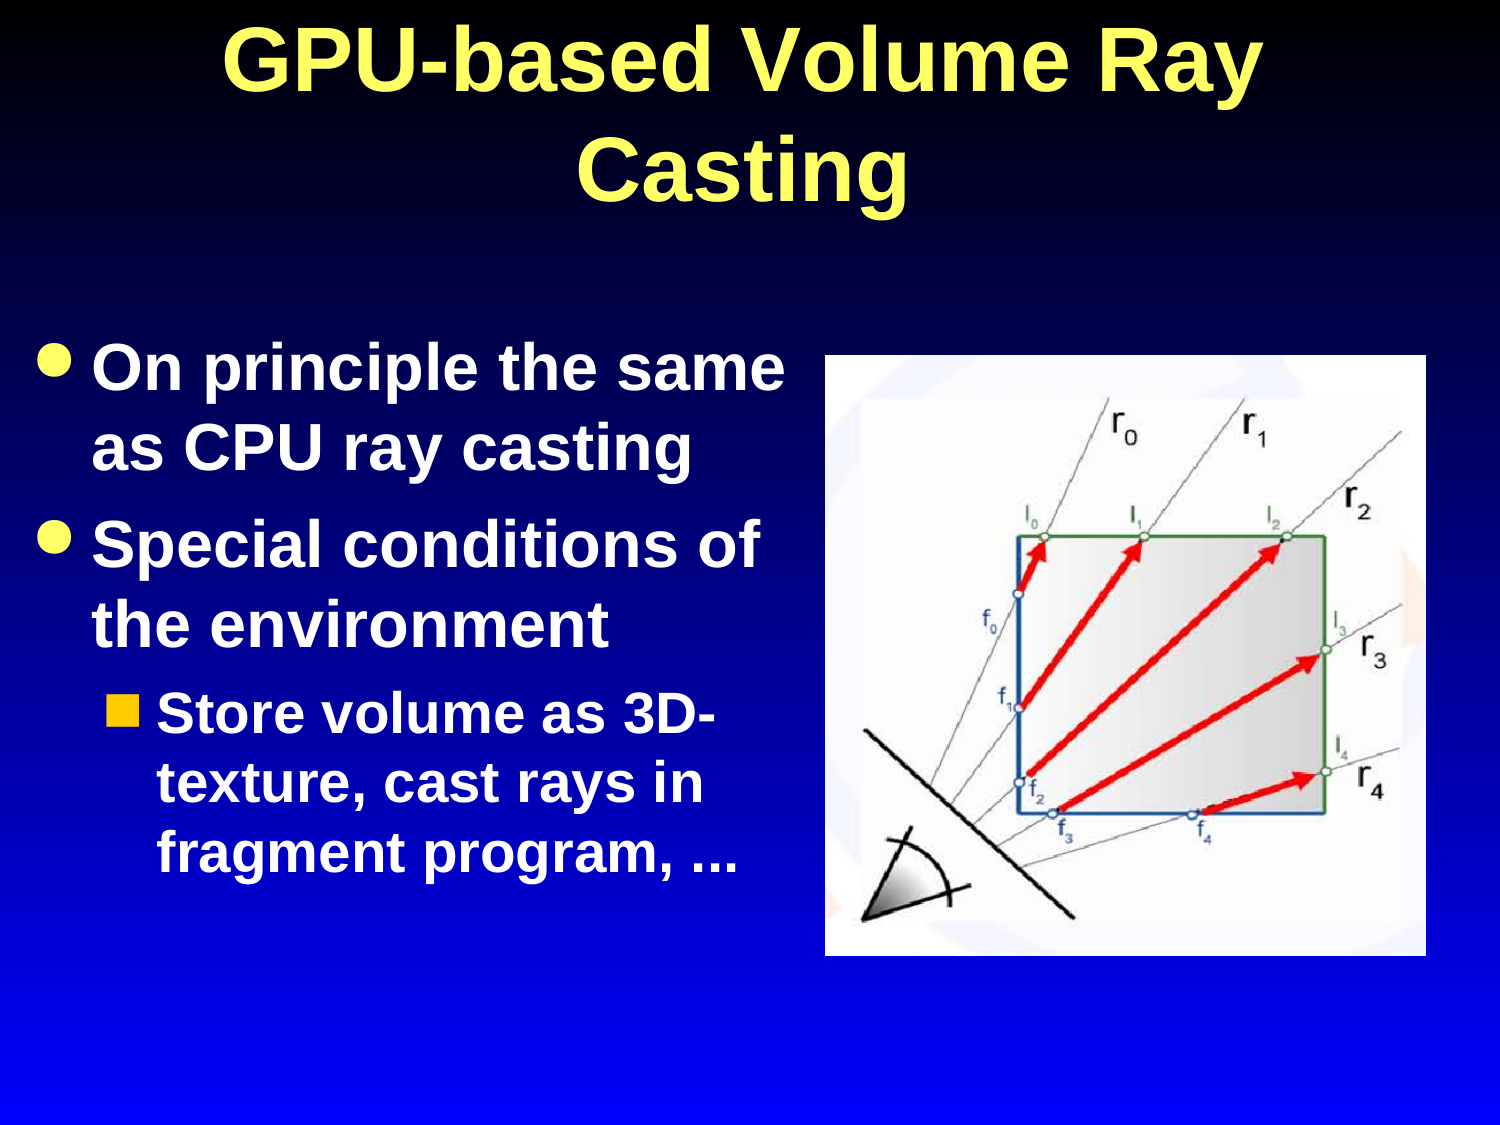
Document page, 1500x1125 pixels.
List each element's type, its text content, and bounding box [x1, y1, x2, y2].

list On principle the same as CPU ray casting Special conditions of the environment Store volume as 3D-texture, cast rays in fragment program, ... [35, 324, 863, 1013]
title GPU-based Volume Ray Casting [99, 0, 1388, 225]
picture [825, 355, 1426, 956]
